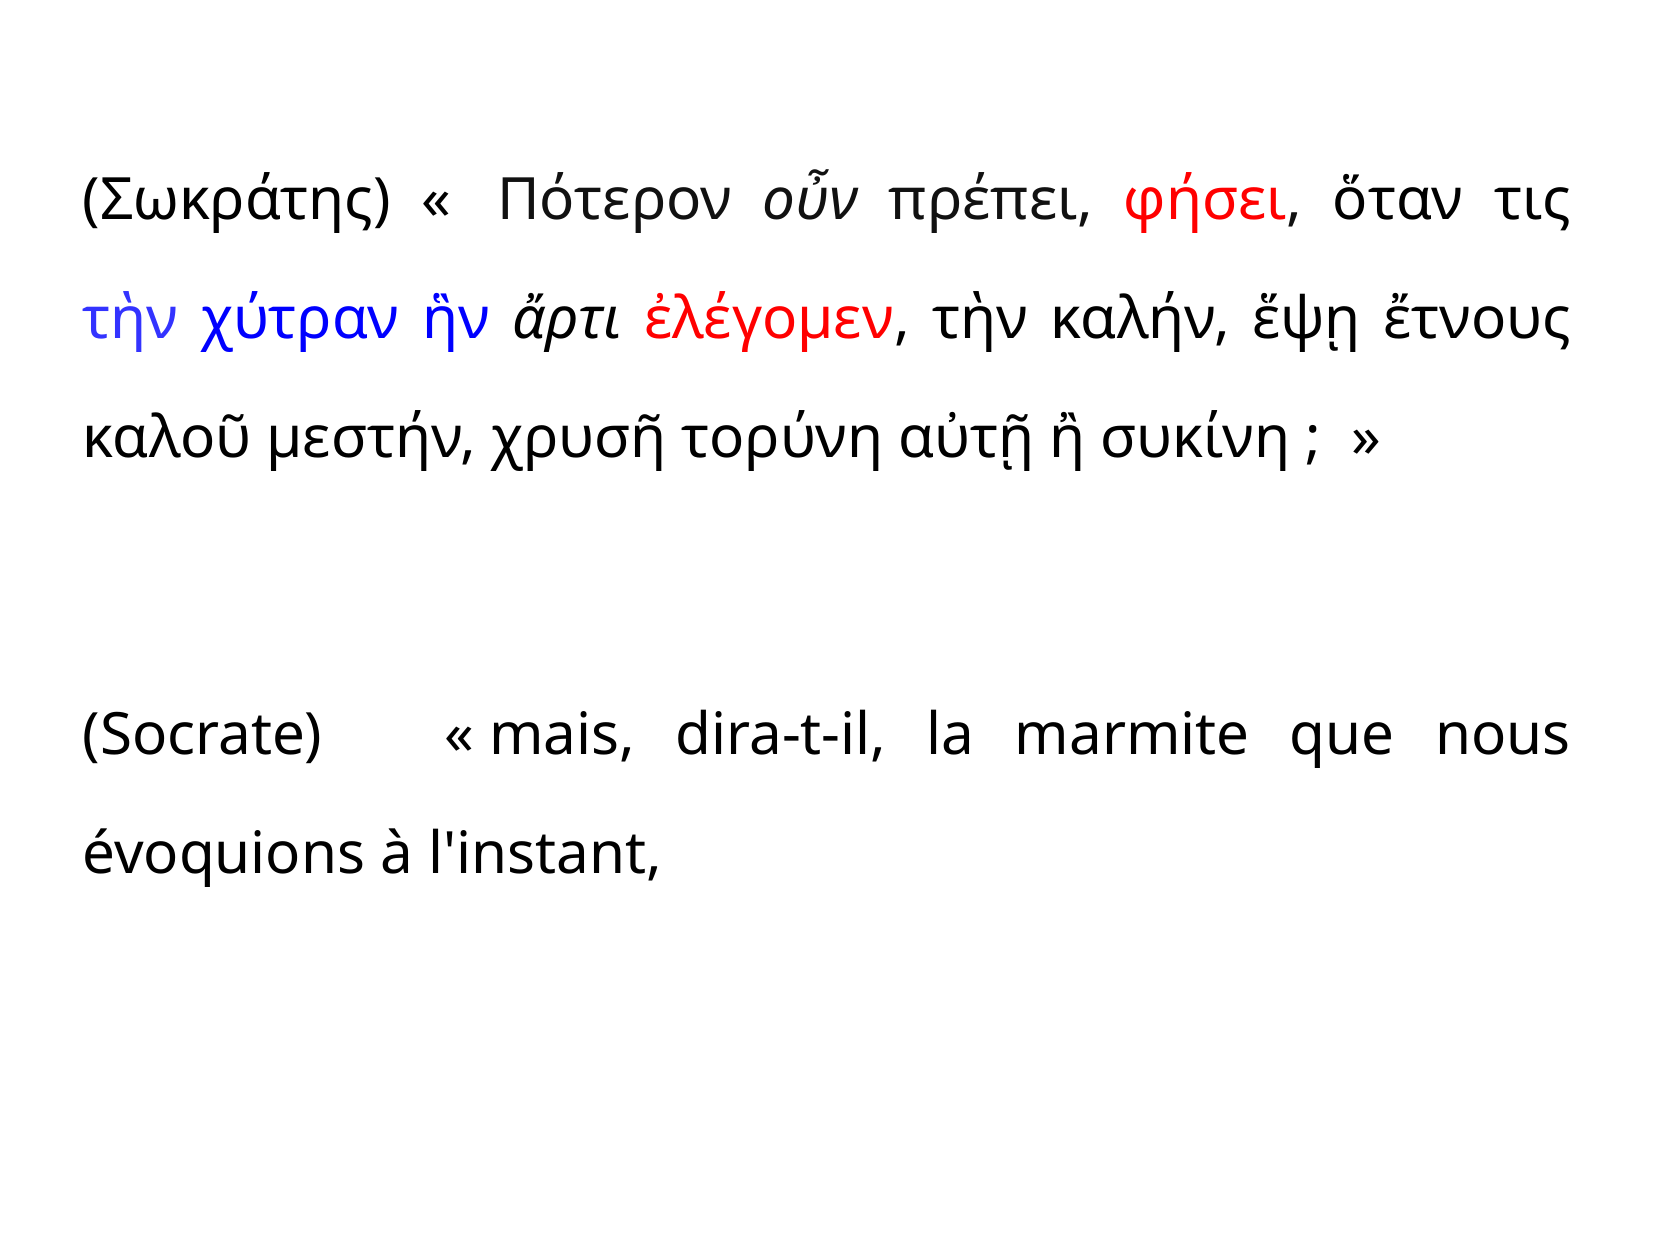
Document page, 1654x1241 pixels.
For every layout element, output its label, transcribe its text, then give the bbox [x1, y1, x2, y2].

list (Σωκράτης) « Πότερον οὖν πρέπει, φήσει, ὅταν τις τὴν χύτραν ἣν ἄρτι ἐλέγομεν, τὴν καλήν, ἕψῃ ἔτνους καλοῦ μεστήν, χρυσῆ τορύνη αὐτῇ ἢ συκίνη ; » (Socrate) « mais, dira-t-il, la marmite que nous évoquions à l'instant, [82, 118, 1571, 1241]
